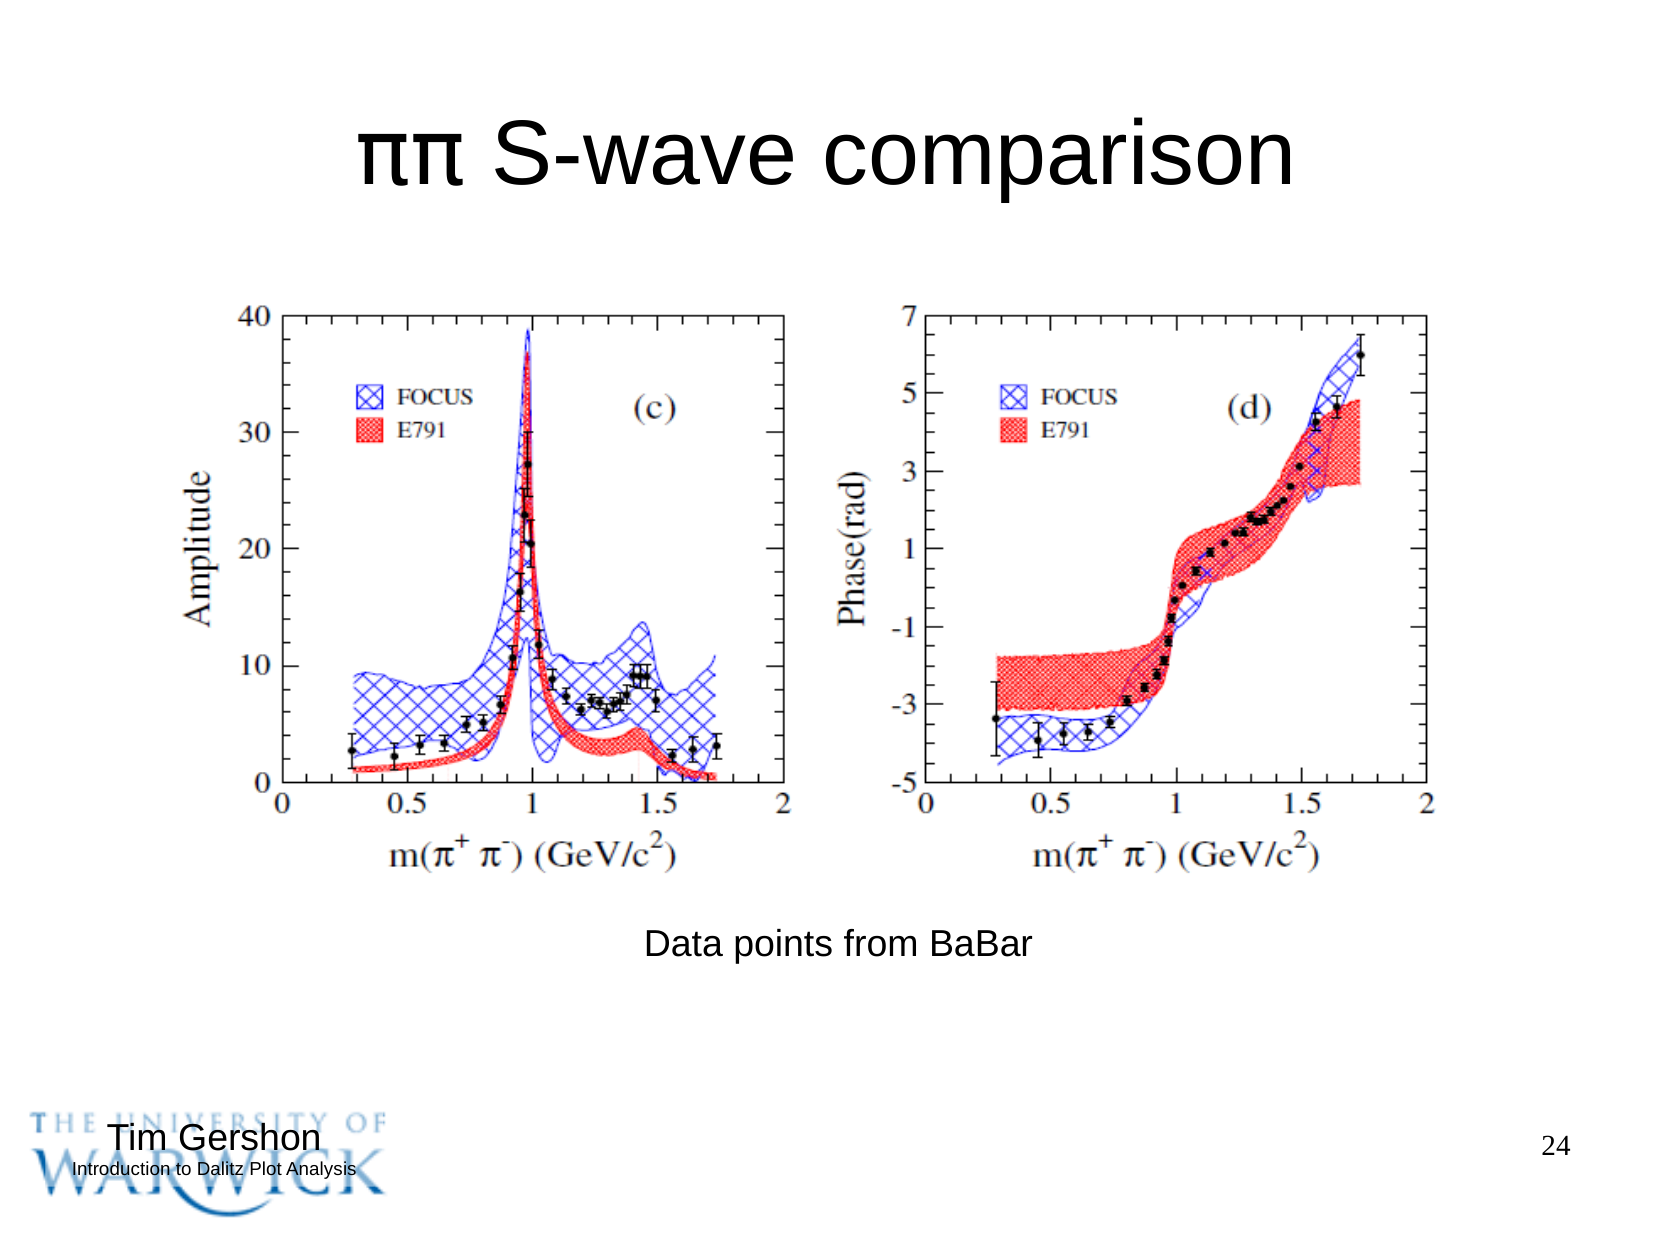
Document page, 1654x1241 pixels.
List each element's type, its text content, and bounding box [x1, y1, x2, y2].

title ππ S-wave comparison [82, 49, 1571, 257]
picture [171, 287, 1453, 881]
picture [19, 1106, 406, 1232]
text_box Tim Gershon Introduction to Dalitz Plot Analysis [45, 1108, 383, 1187]
text_box Data points from BaBar [543, 915, 1134, 973]
